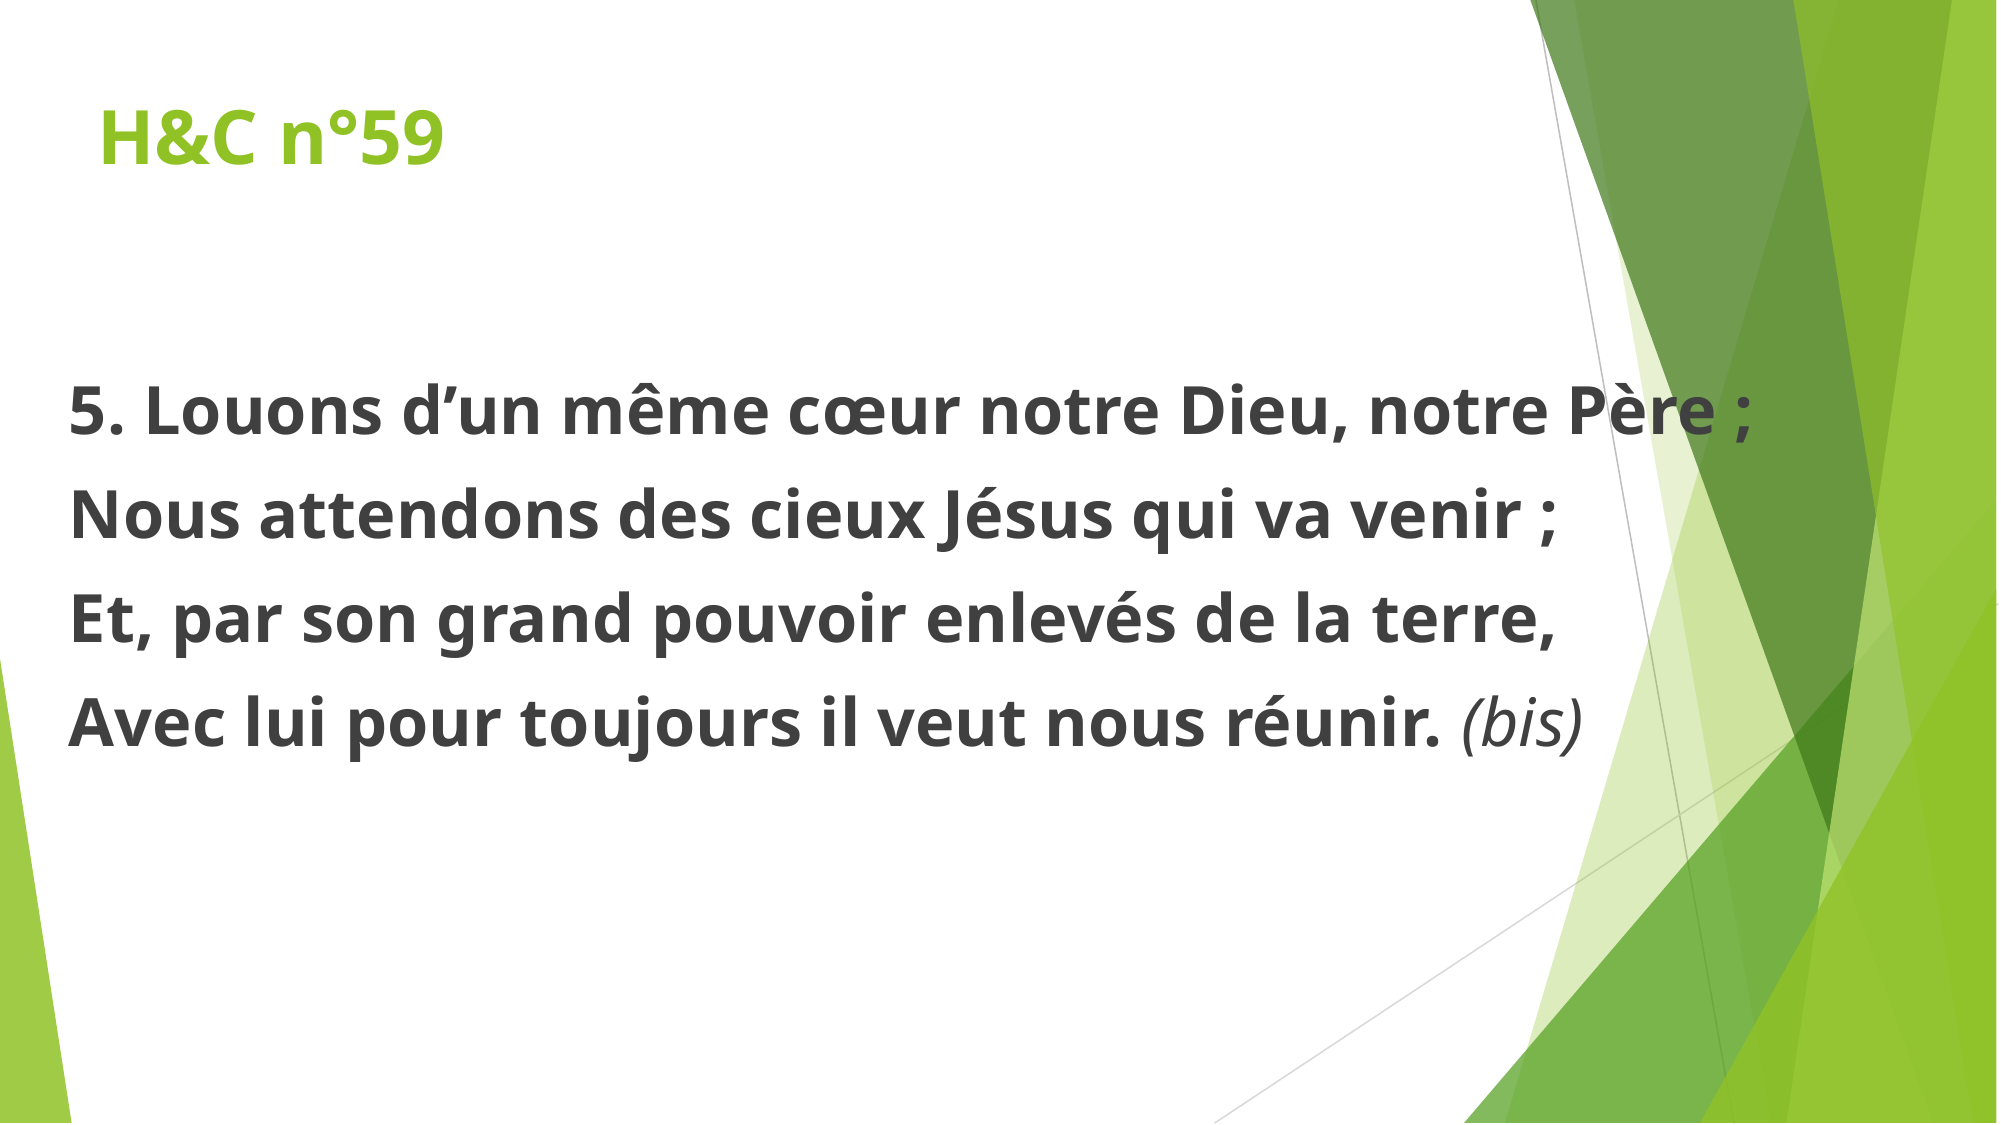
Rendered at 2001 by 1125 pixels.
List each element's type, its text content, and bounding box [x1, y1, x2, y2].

text_box 5. Louons d’un même cœur notre Dieu, notre Père ; Nous attendons des cieux Jésus qui va venir ; Et, par son grand pouvoir enlevés de la terre, Avec lui pour toujours il veut nous réunir. (bis) [54, 348, 1956, 1083]
text_box H&C n°59 [82, 82, 496, 189]
